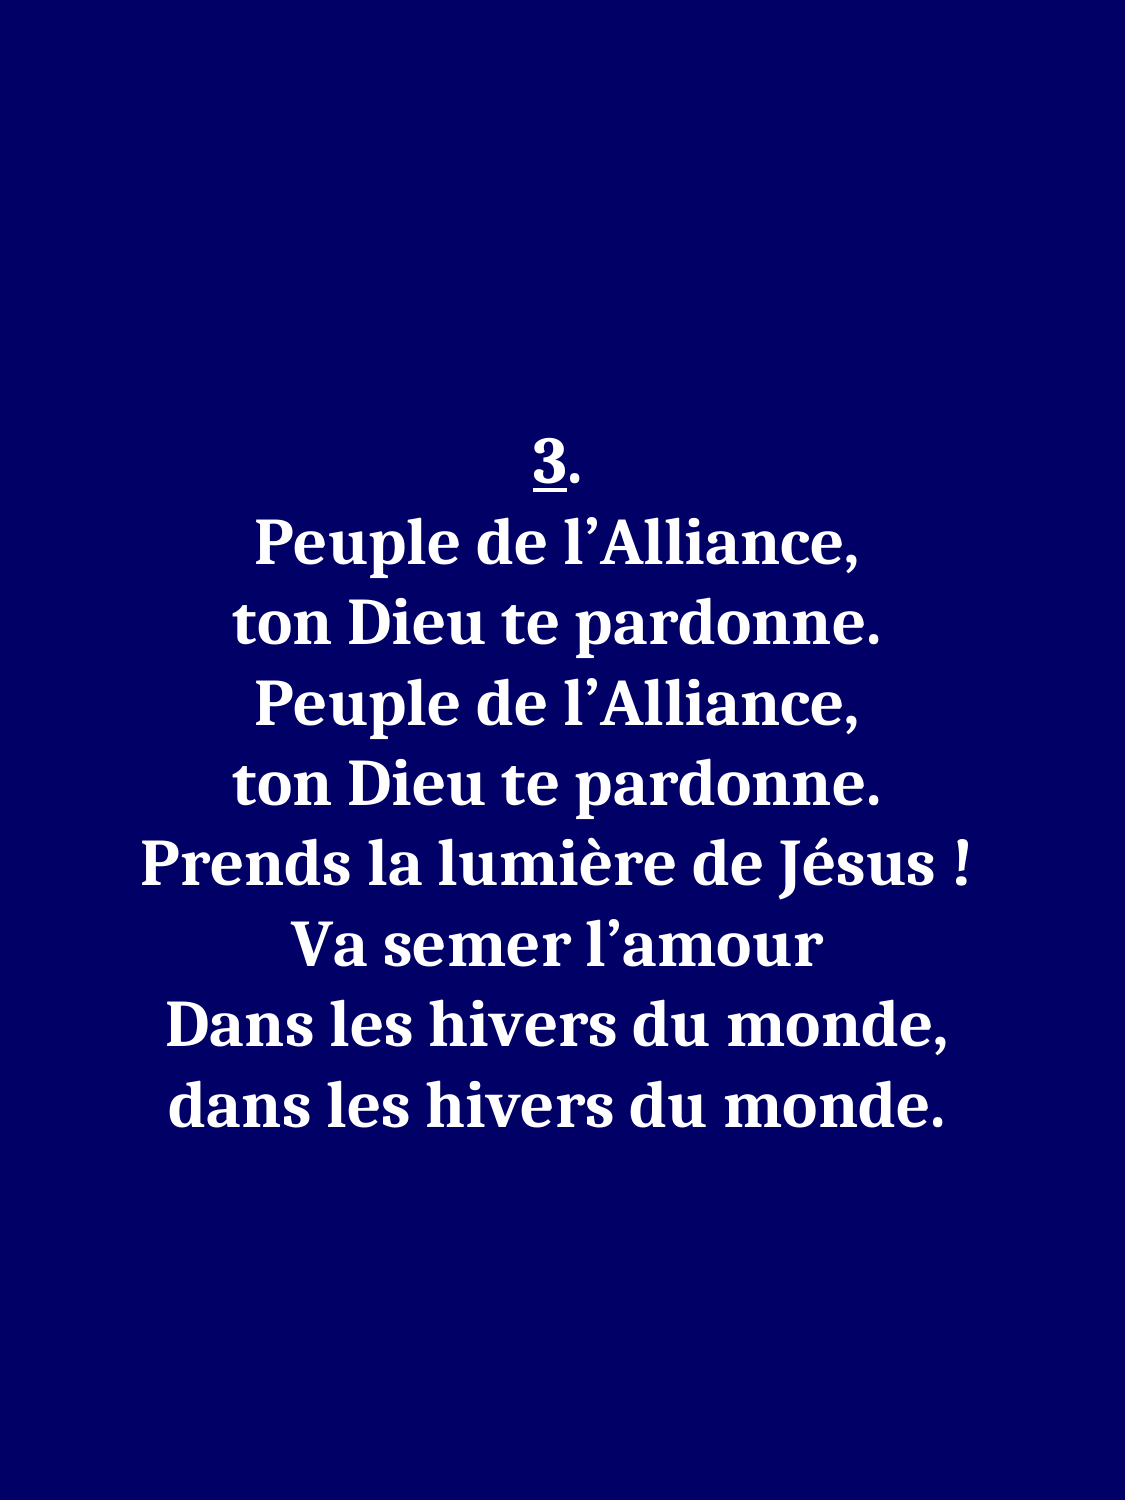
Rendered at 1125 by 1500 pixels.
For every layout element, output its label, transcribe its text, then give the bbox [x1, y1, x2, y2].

text_box 3. Peuple de l’Alliance, ton Dieu te pardonne. Peuple de l’Alliance, ton Dieu te pardonne. Prends la lumière de Jésus ! Va semer l’amour Dans les hivers du monde, dans les hivers du monde. [0, 328, 1125, 1149]
